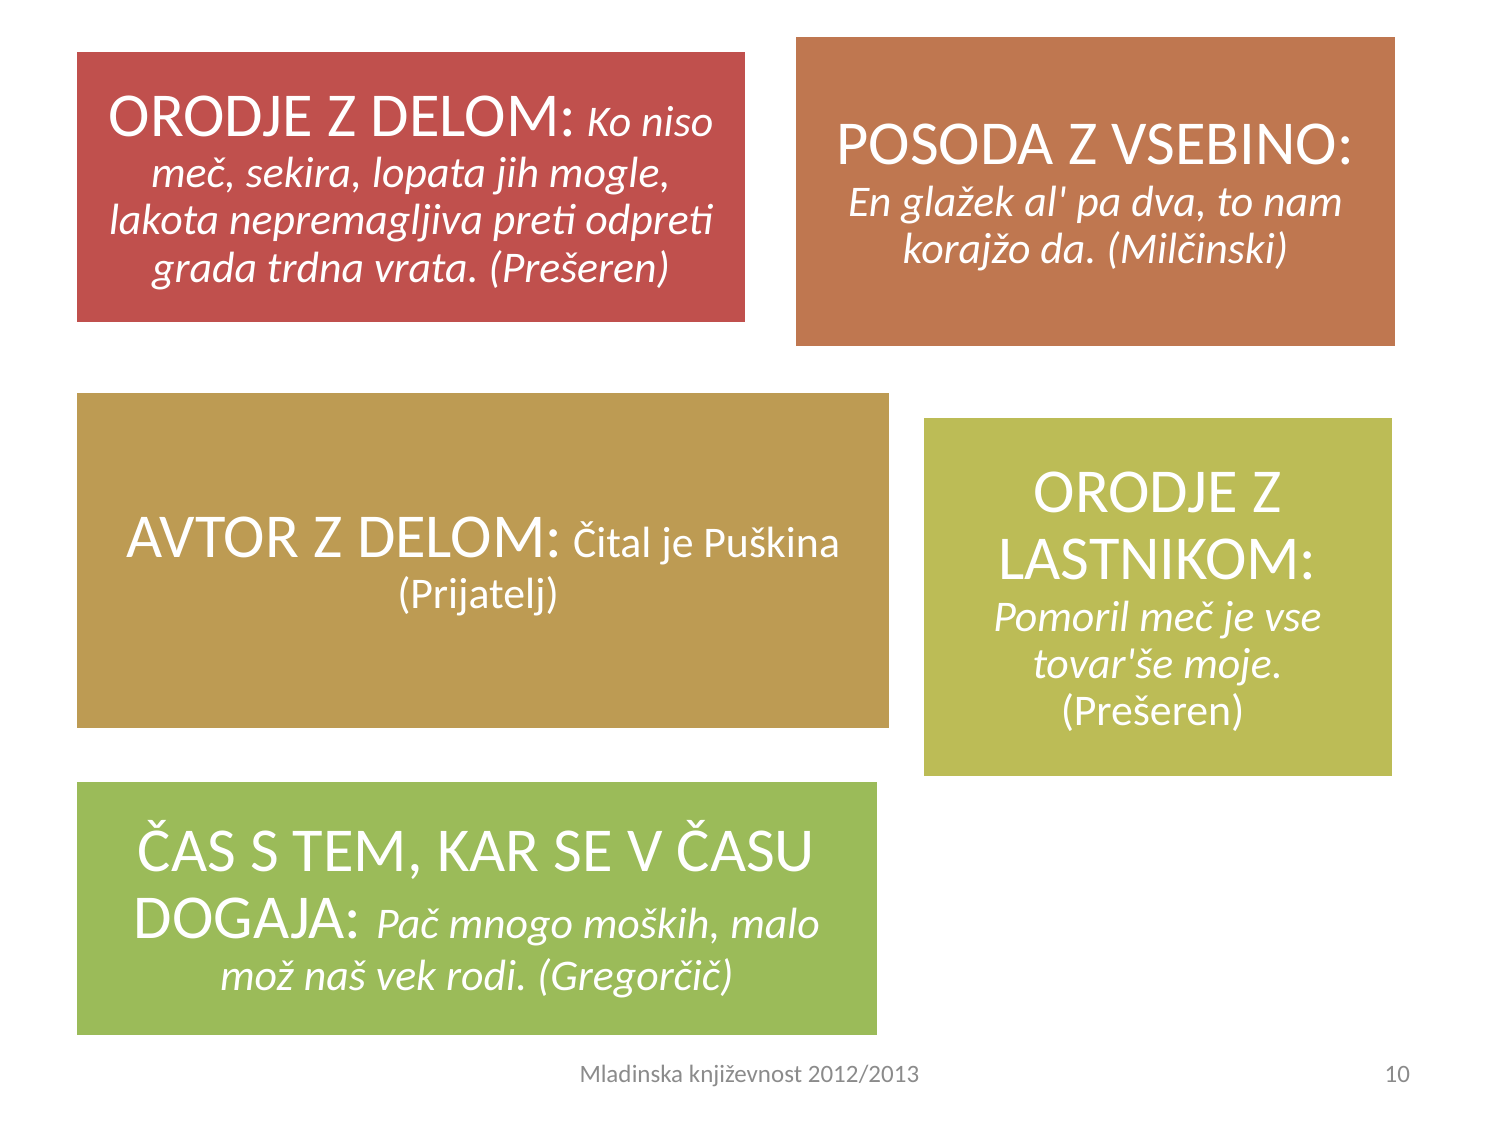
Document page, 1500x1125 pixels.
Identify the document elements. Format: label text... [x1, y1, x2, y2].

slide_number <number> [1074, 1042, 1425, 1103]
text_box AVTOR Z DELOM: Čital je Puškina (Prijatelj) [74, 390, 892, 731]
text_box ČAS S TEM, KAR SE V ČASU DOGAJA: Pač mnogo moških, malo mož naš vek rodi. (Gregorčič) [74, 779, 880, 1038]
text_box ORODJE Z DELOM: Ko niso meč, sekira, lopata jih mogle, lakota nepremagljiva preti odpreti grada trdna vrata. (Prešeren) [75, 50, 748, 324]
footer Mladinska književnost 2012/2013 [512, 1042, 988, 1103]
text_box ORODJE Z LASTNIKOM: Pomoril meč je vse tovar'še moje. (Prešeren) [921, 415, 1394, 779]
text_box POSODA Z VSEBINO: En glažek al' pa dva, to nam korajžo da. (Milčinski) [793, 35, 1398, 349]
